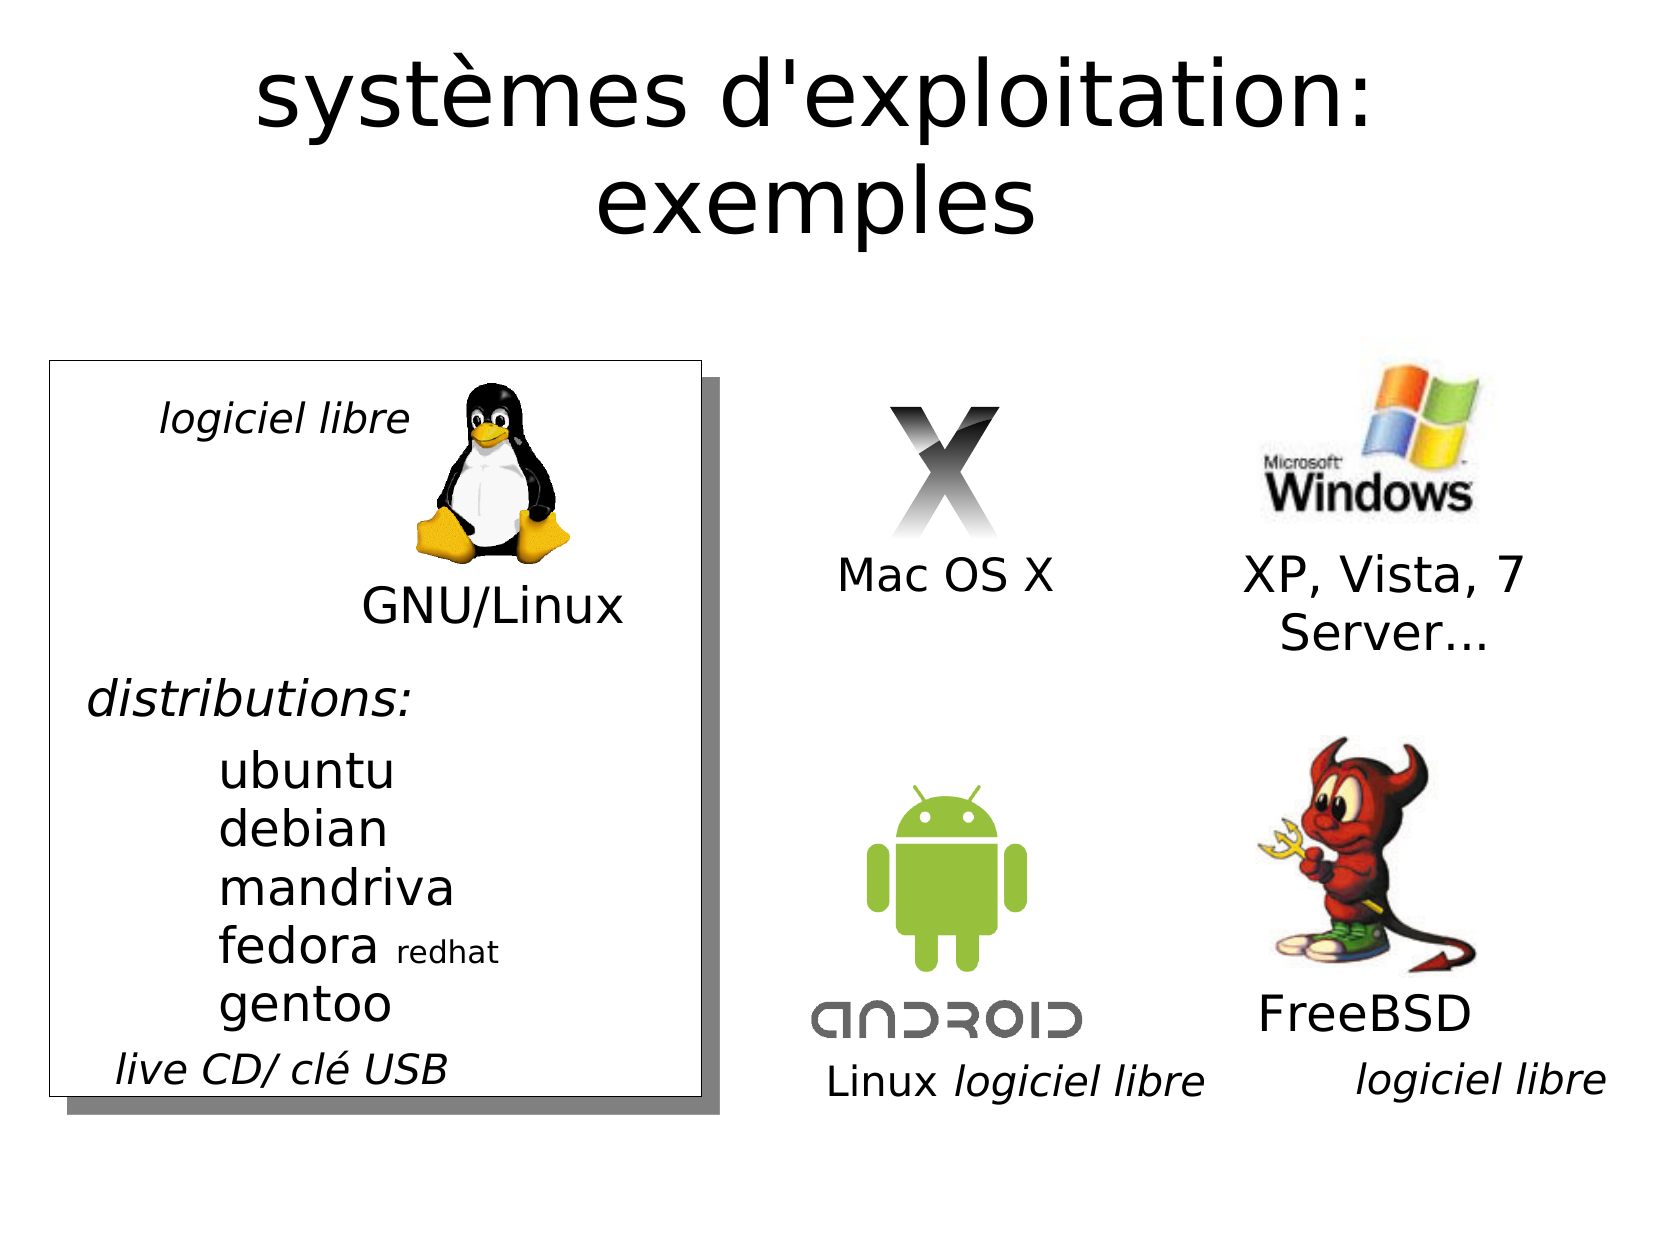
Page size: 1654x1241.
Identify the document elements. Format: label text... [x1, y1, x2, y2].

text_box XP, Vista, 7 Server... [1242, 546, 1579, 663]
picture [1243, 735, 1487, 978]
picture [416, 383, 570, 564]
picture [796, 757, 1097, 1058]
text_box FreeBSD [1257, 984, 1473, 1043]
text_box [49, 360, 702, 1097]
text_box logiciel libre [1059, 1057, 1207, 1106]
text_box live CD/ clé USB [115, 1046, 450, 1105]
text_box Mac OS X [836, 548, 1079, 603]
text_box Linux [825, 1057, 1059, 1106]
title systèmes d'exploitation: exemples [125, 33, 1508, 264]
text_box distributions: [86, 669, 415, 728]
picture [890, 406, 1000, 540]
text_box ubuntu debian mandriva fedora redhat gentoo [218, 742, 650, 1034]
text_box logiciel libre [1355, 1055, 1609, 1105]
picture [1194, 306, 1555, 613]
text_box GNU/Linux [360, 577, 626, 636]
text_box logiciel libre [159, 394, 412, 443]
